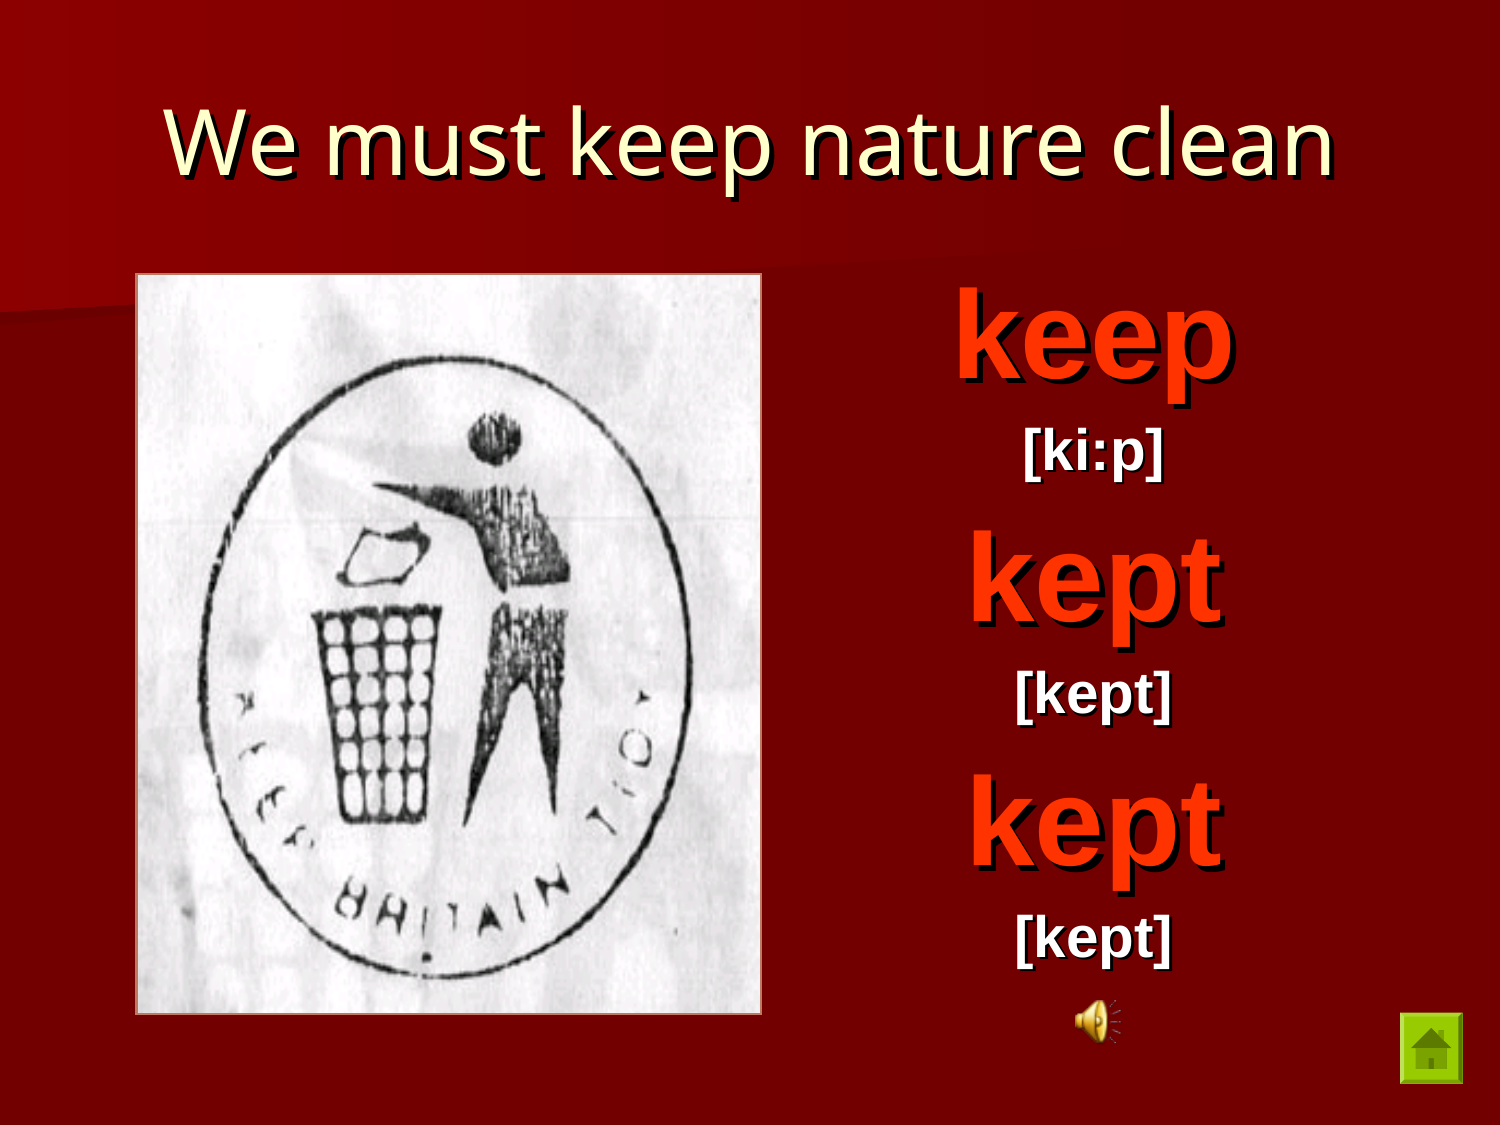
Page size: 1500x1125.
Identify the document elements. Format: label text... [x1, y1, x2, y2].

list keep [ki:p] kept [kept] kept [kept] [762, 262, 1426, 1000]
title We must keep nature clean [75, 45, 1426, 233]
picture [137, 275, 761, 1013]
text_box [1401, 1012, 1463, 1084]
picture [1074, 999, 1126, 1051]
